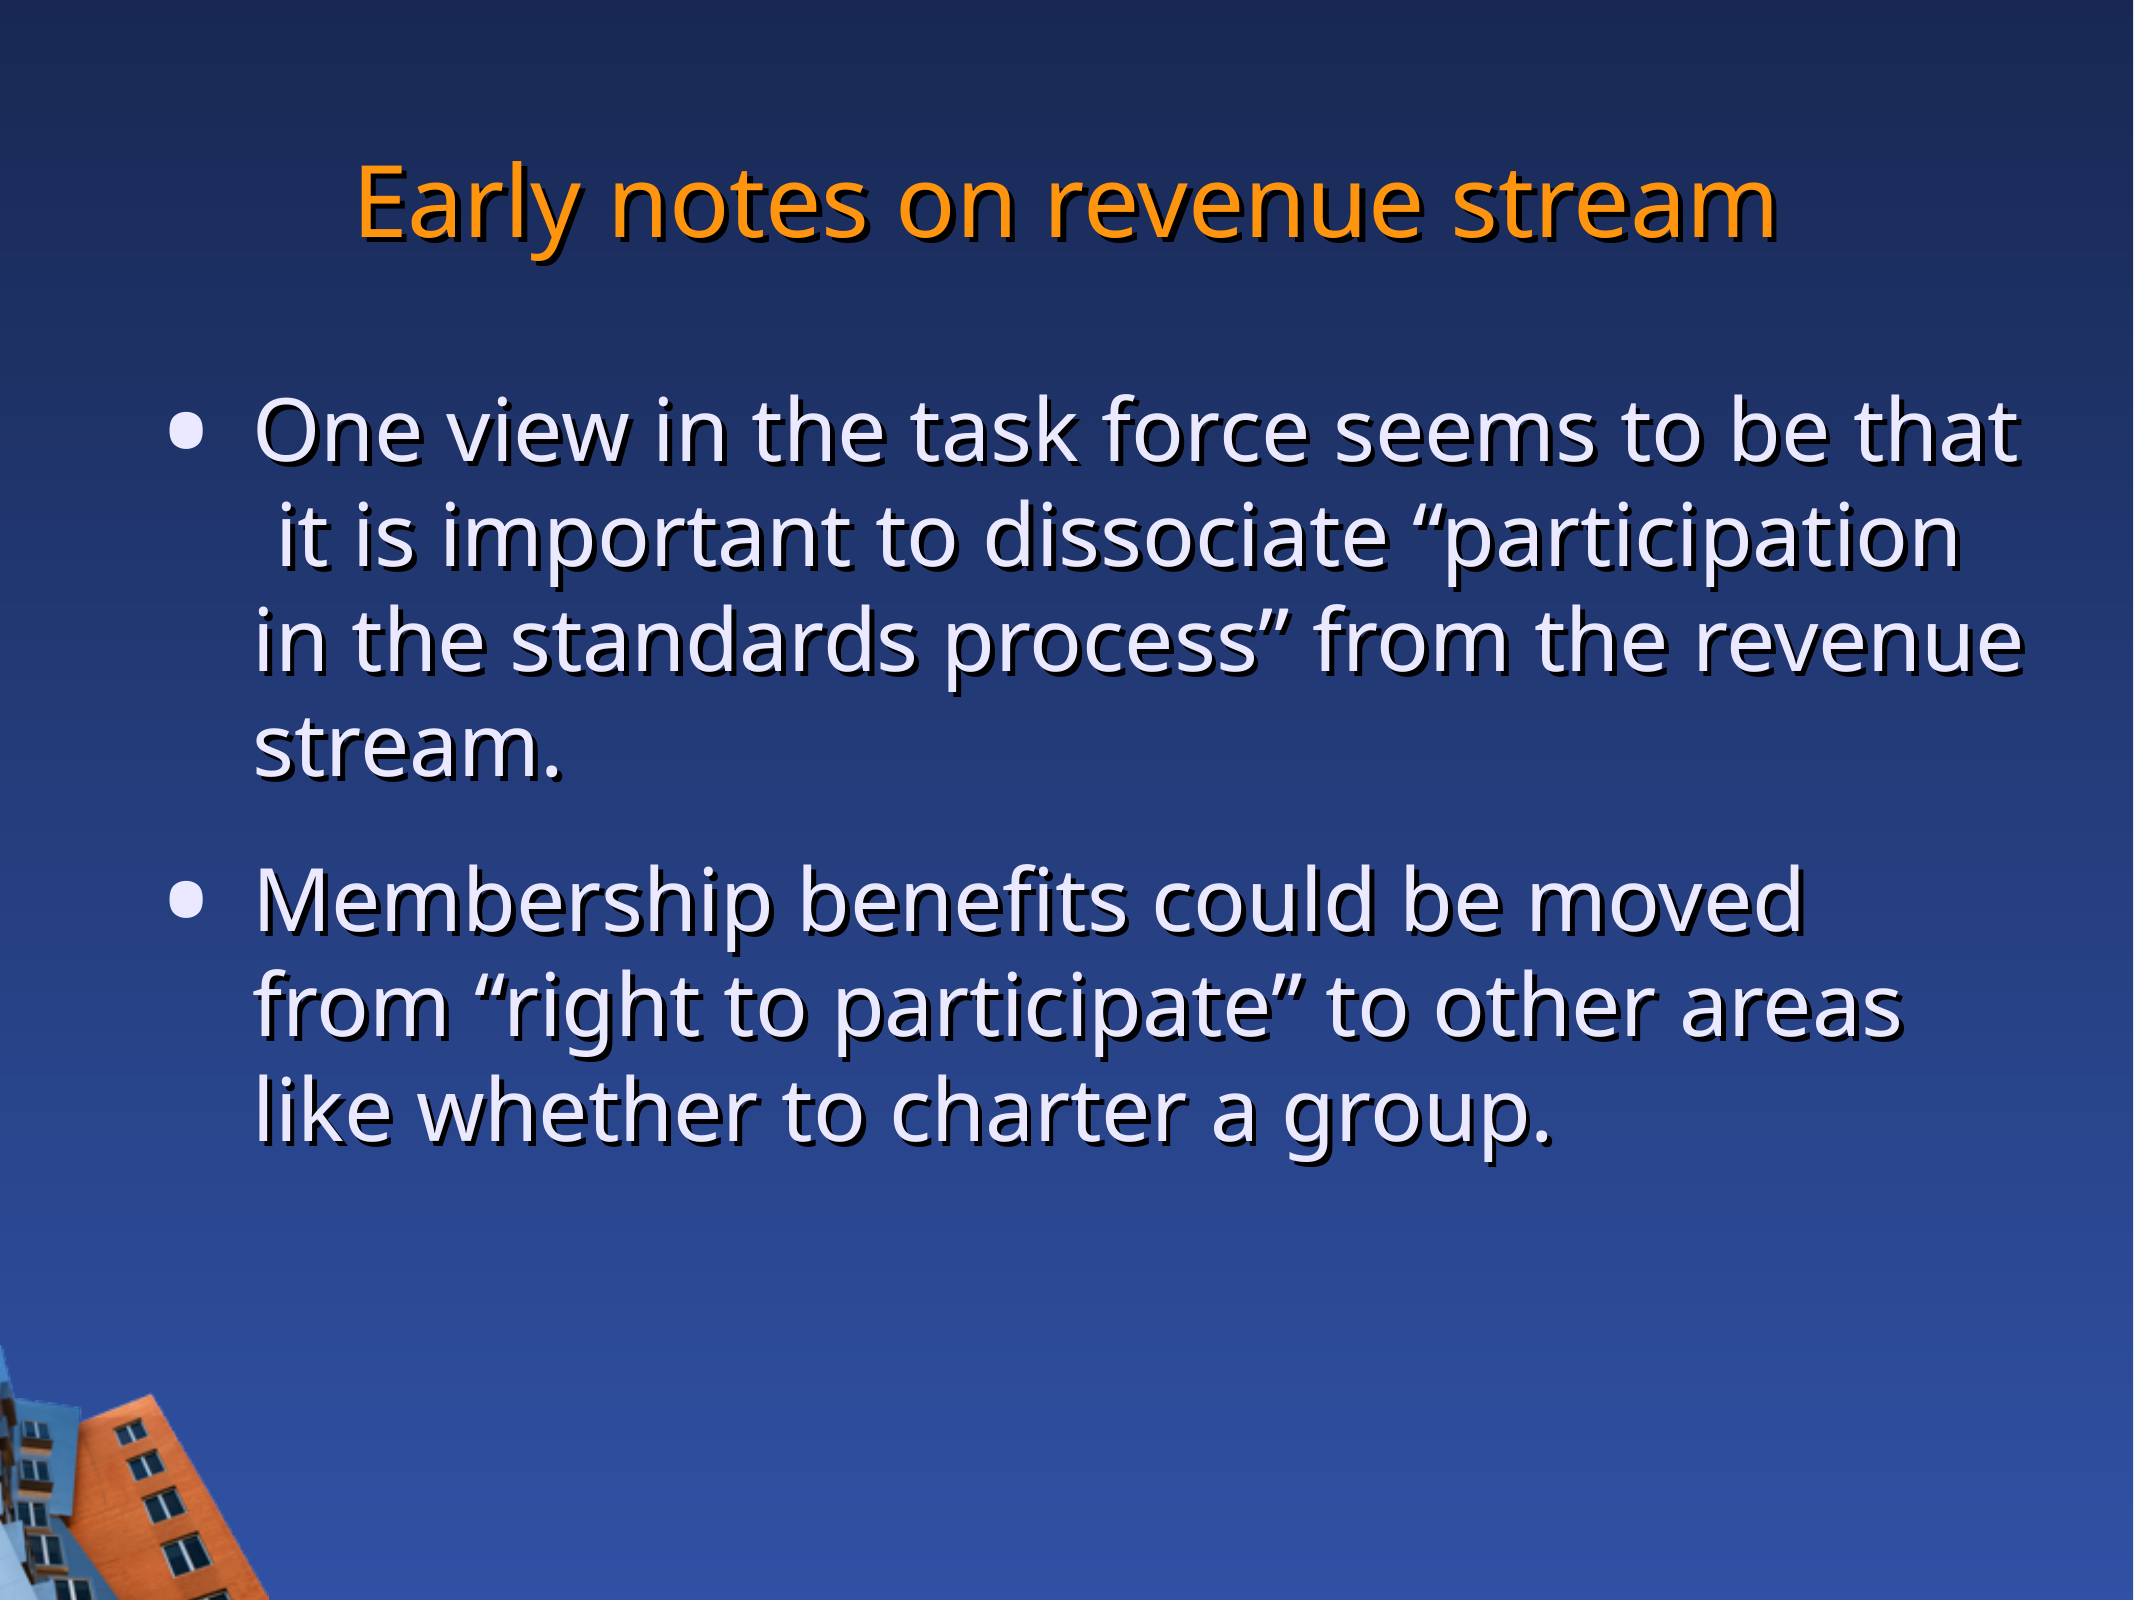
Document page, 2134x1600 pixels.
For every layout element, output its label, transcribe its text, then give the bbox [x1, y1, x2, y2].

picture [0, 1345, 269, 1600]
list One view in the task force seems to be that it is important to dissociate “participation in the standards process” from the revenue stream. Membership benefits could be moved from “right to participate” to other areas like whether to charter a group. [106, 374, 2027, 1416]
title Early notes on revenue stream [106, 71, 2027, 324]
